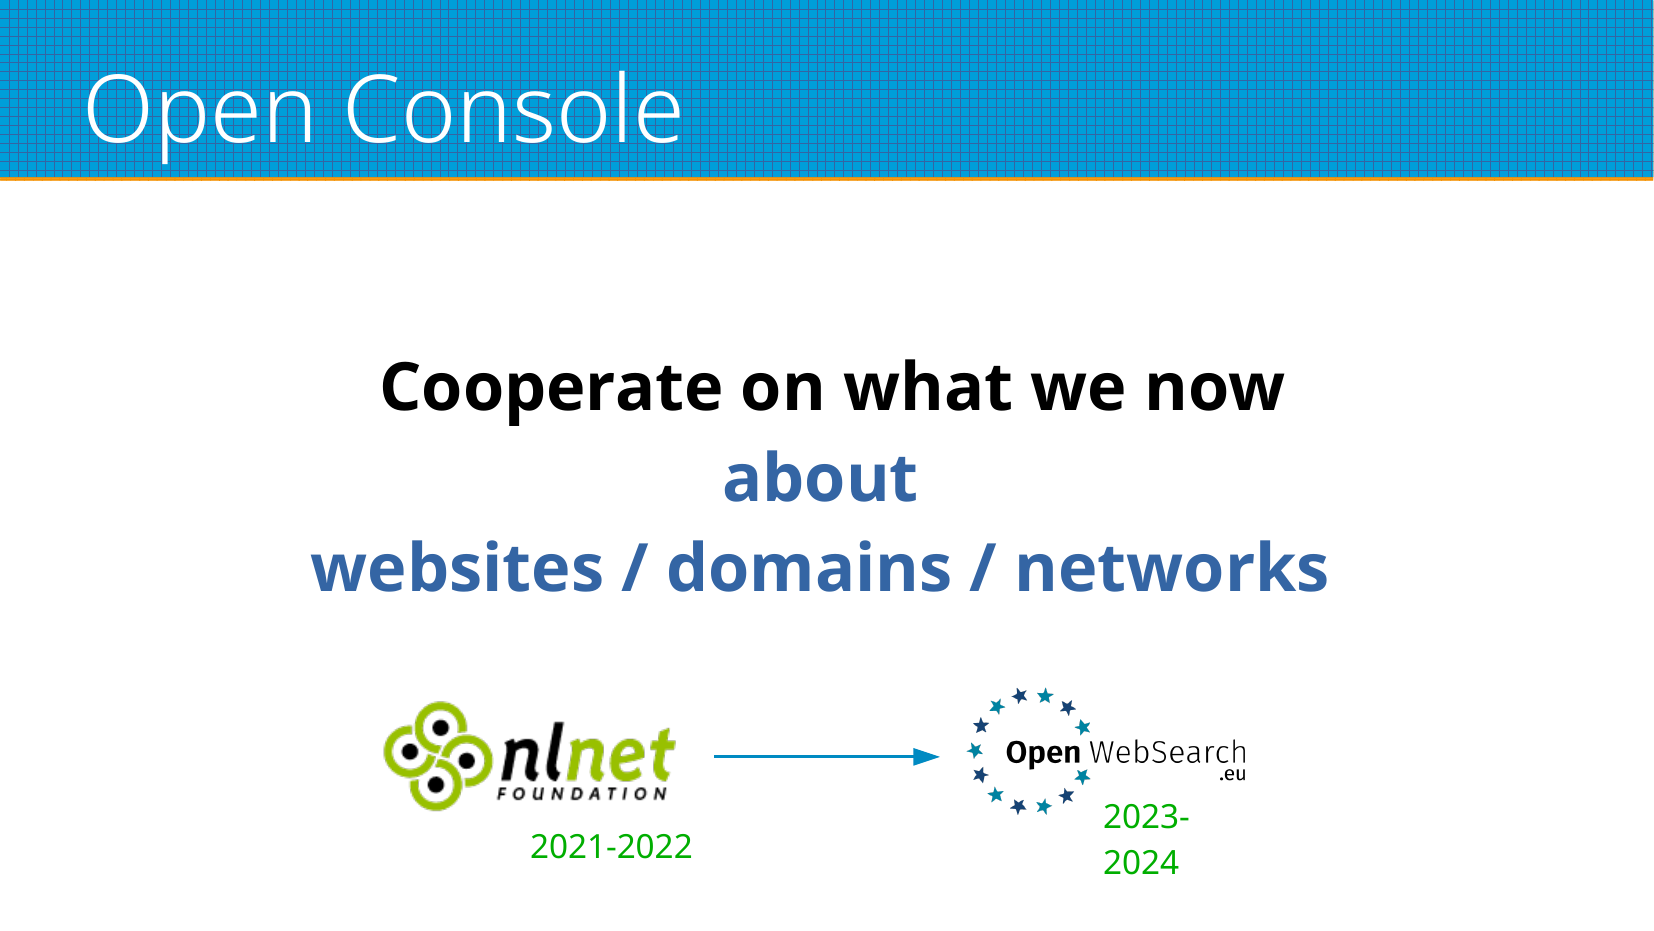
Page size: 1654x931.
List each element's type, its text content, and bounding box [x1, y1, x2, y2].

picture [965, 672, 1274, 830]
title Open Console [82, 14, 1571, 171]
subtitle Cooperate on what we now about websites / domains / networks [82, 98, 1559, 852]
picture [1127, 806, 1136, 811]
picture [381, 694, 679, 820]
text_box 2021-2022 [524, 819, 679, 873]
text_box 2023-2024 [1097, 811, 1252, 866]
